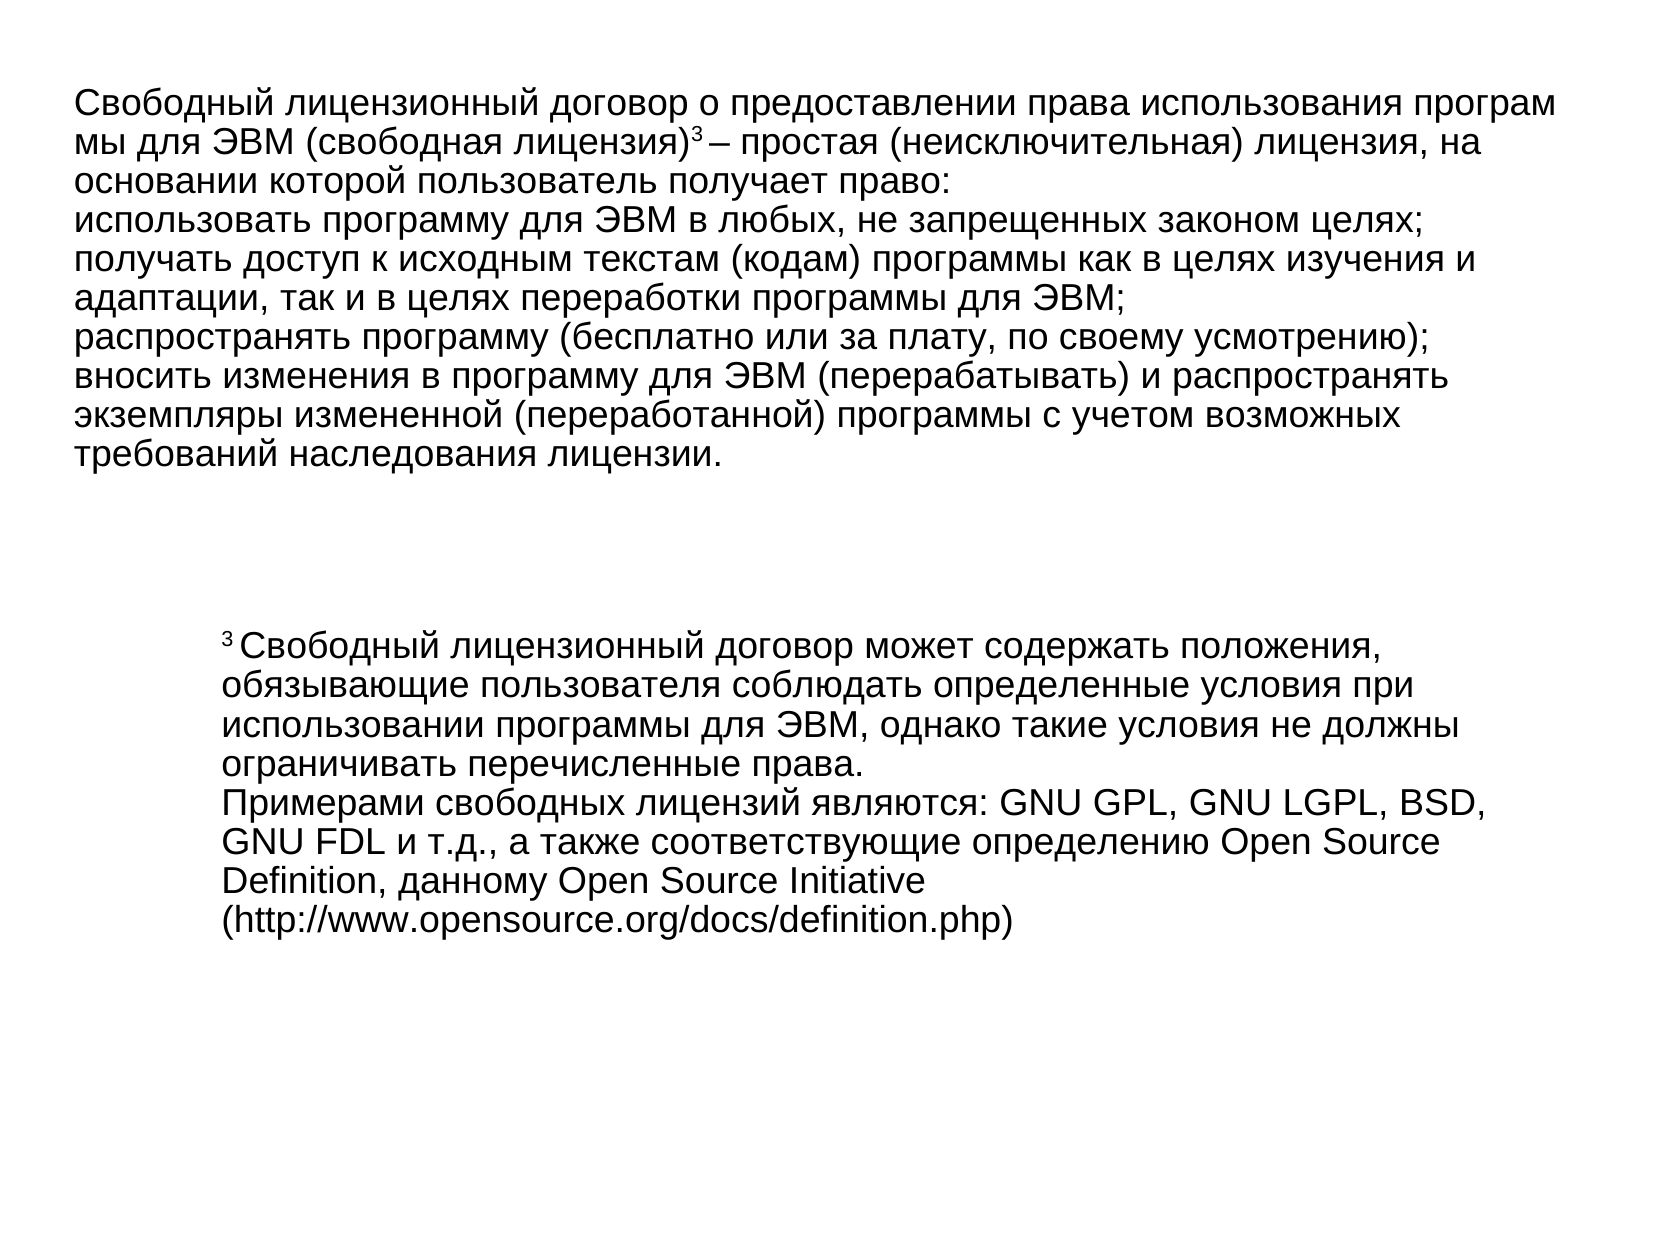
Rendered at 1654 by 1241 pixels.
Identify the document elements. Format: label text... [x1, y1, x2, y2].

text_box 3 Свободный лицензионный договор может содержать положения, обязывающие пользователя соблюдать определенные условия при использовании программы для ЭВМ, однако такие условия не должны ограничивать перечисленные права. Примерами свободных лицензий являются: GNU GPL, GNU LGPL, BSD, GNU FDL и т.д., а также соответствующие определению Open Source Definition, данному Open Source Initiative (http://www.opensource.org/docs/definition.php) [206, 620, 1507, 1011]
text_box Свободный лицензионный договор о предоставлении права использования програм­мы для ЭВМ (свободная лицензия)3 – простая (неисключительная) лицензия, на основании которой пользователь получает право: использовать программу для ЭВМ в любых, не запрещенных законом целях; получать доступ к исходным текстам (кодам) программы как в целях изучения и адаптации, так и в целях переработки программы для ЭВМ; распространять программу (бесплатно или за плату, по своему усмотрению); вносить изменения в программу для ЭВМ (перерабатывать) и распространять экземпляры измененной (переработанной) программы с учетом возможных требований наследования лицензии. [59, 76, 1595, 483]
